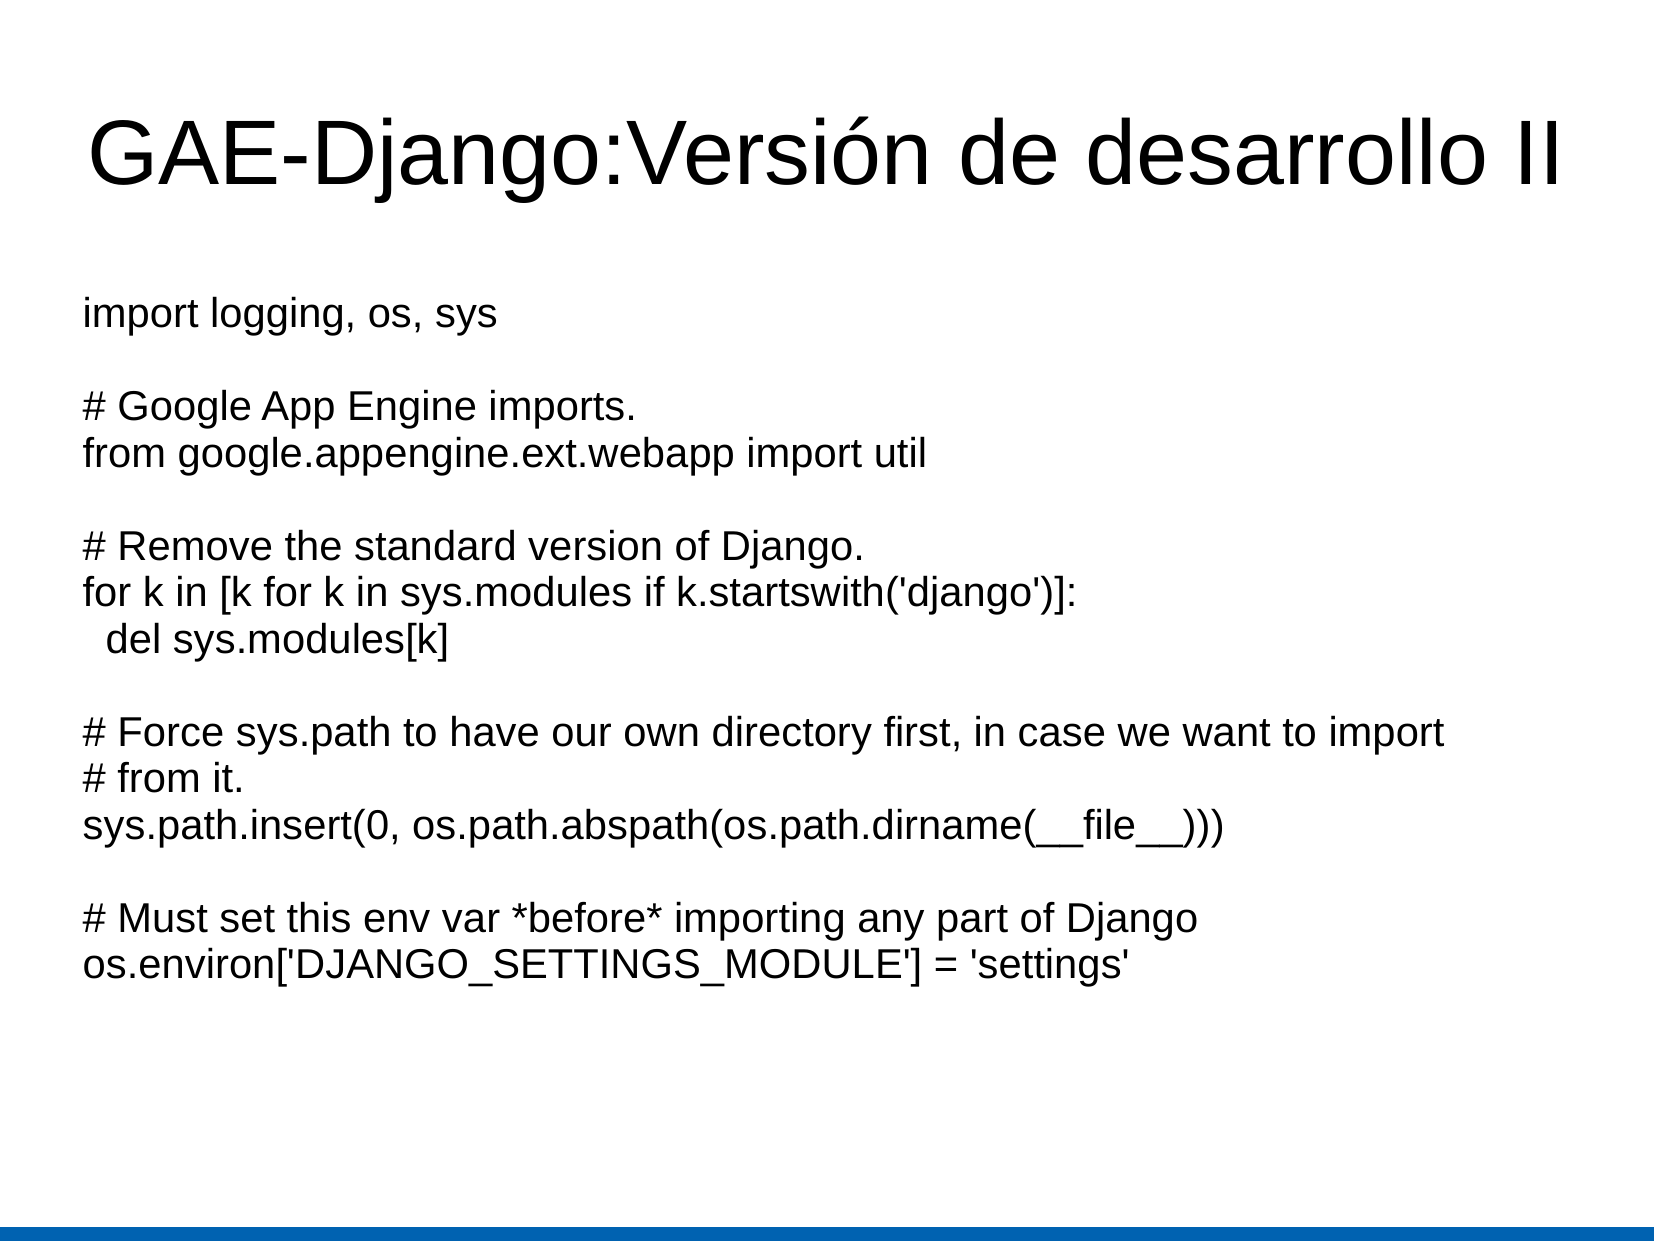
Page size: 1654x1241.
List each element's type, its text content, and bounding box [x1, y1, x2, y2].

title GAE-Django:Versión de desarrollo II [82, 49, 1571, 257]
subtitle import logging, os, sys # Google App Engine imports. from google.appengine.ext.webapp import util # Remove the standard version of Django. for k in [k for k in sys.modules if k.startswith('django')]: del sys.modules[k] # Force sys.path to have our own directory first, in case we want to import # from it. sys.path.insert(0, os.path.abspath(os.path.dirname(__file__))) # Must set this env var *before* importing any part of Django os.environ['DJANGO_SETTINGS_MODULE'] = 'settings' [82, 290, 1571, 1109]
